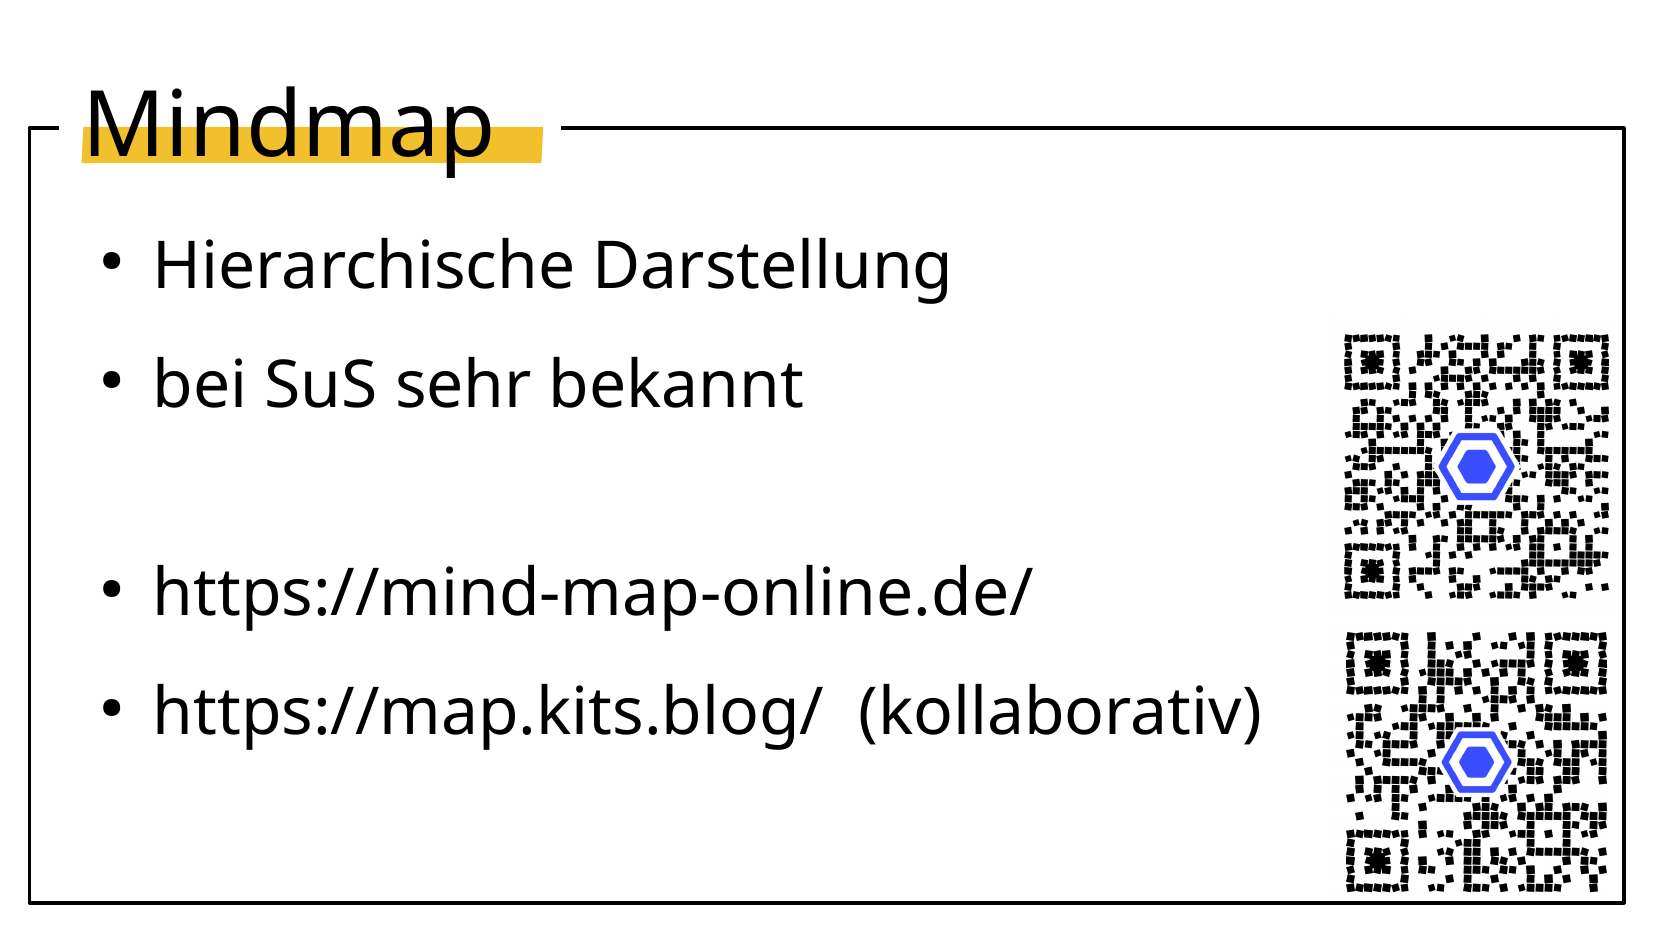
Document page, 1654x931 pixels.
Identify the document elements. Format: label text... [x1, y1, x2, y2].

picture [1328, 905, 1625, 910]
title Mindmap [82, 42, 1571, 199]
list Hierarchische Darstellung bei SuS sehr bekannt https://mind-map-online.de/ https://map.kits.blog/ (kollaborativ) [82, 217, 1571, 758]
picture [1328, 318, 1622, 901]
